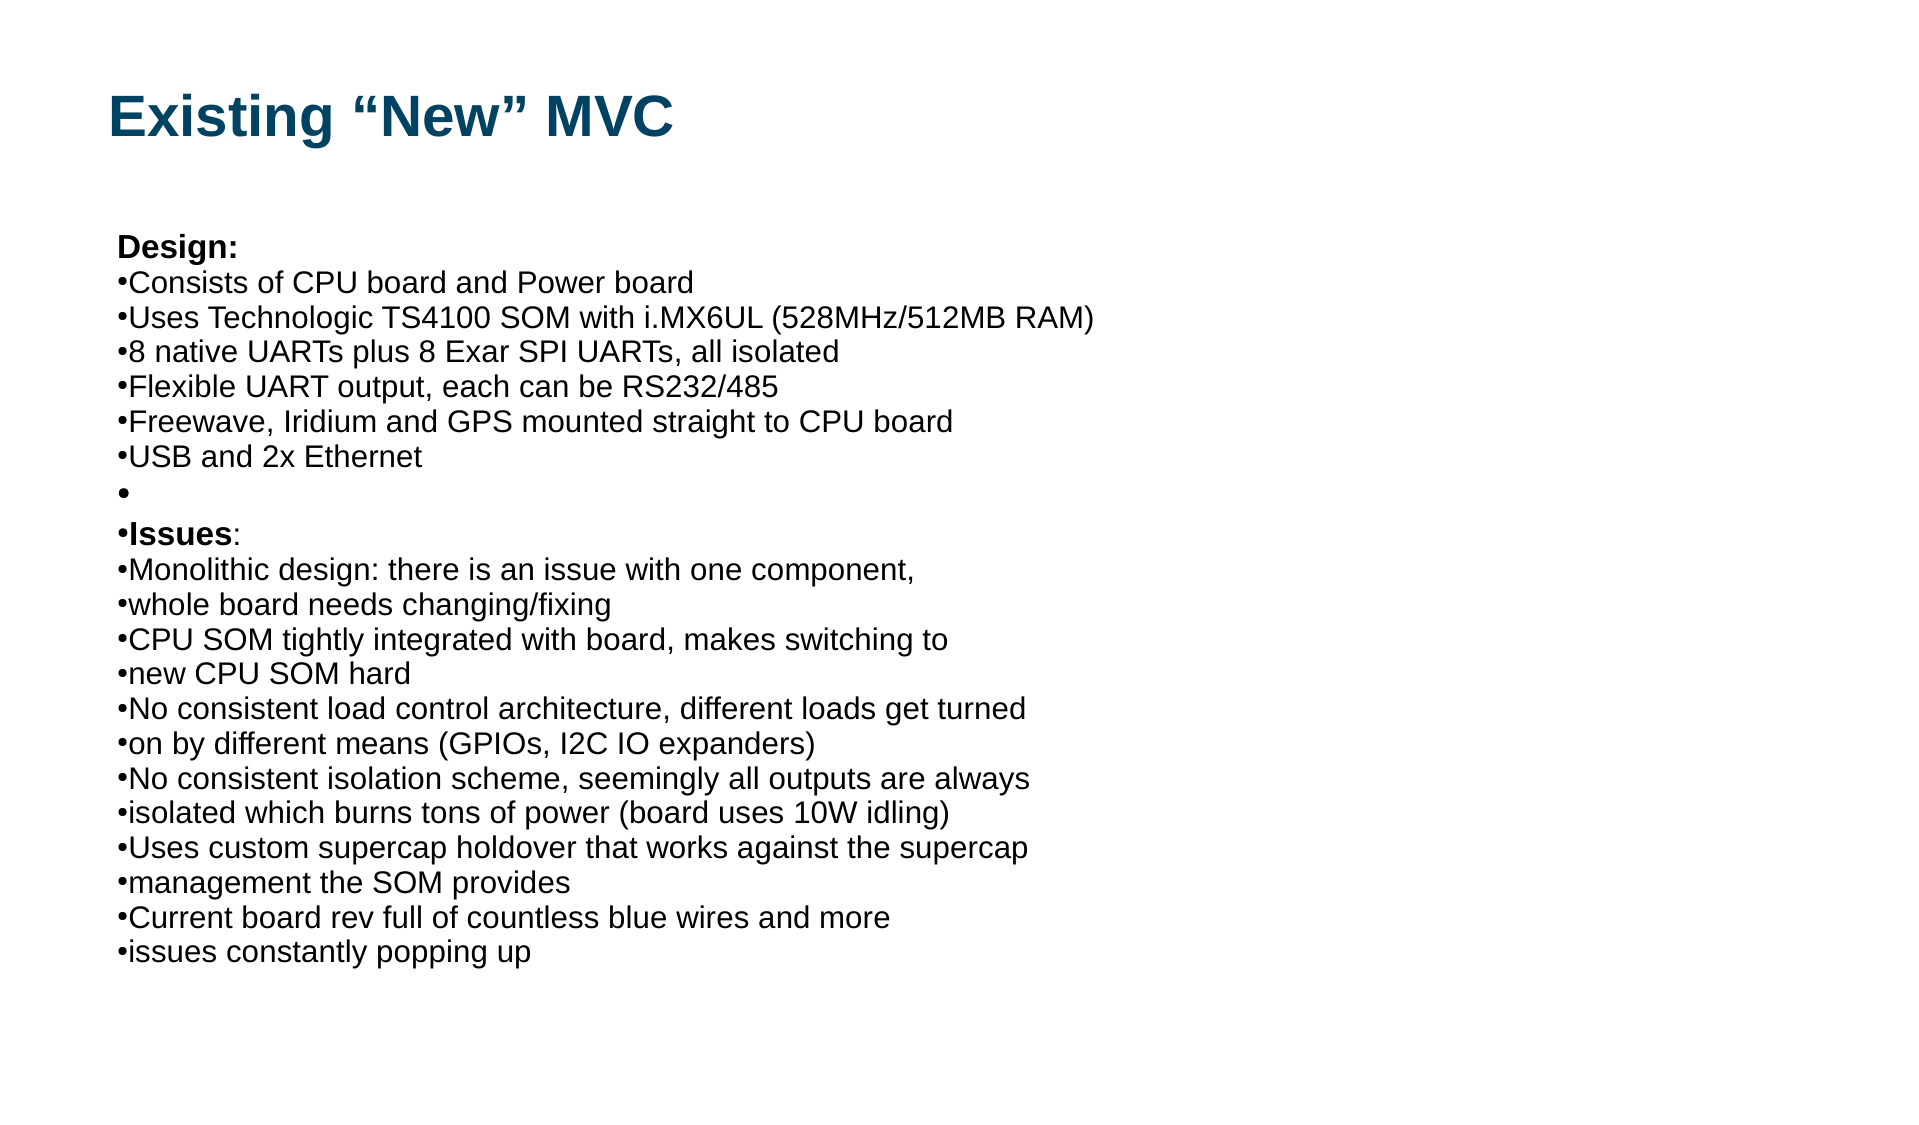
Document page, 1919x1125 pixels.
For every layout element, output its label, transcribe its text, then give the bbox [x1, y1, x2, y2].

text_box Design: Consists of CPU board and Power board Uses Technologic TS4100 SOM with i.MX6UL (528MHz/512MB RAM) 8 native UARTs plus 8 Exar SPI UARTs, all isolated Flexible UART output, each can be RS232/485 Freewave, Iridium and GPS mounted straight to CPU board USB and 2x Ethernet Issues: Monolithic design: there is an issue with one component, whole board needs changing/fixing CPU SOM tightly integrated with board, makes switching to new CPU SOM hard No consistent load control architecture, different loads get turned on by different means (GPIOs, I2C IO expanders) No consistent isolation scheme, seemingly all outputs are always isolated which burns tons of power (board uses 10W idling) Uses custom supercap holdover that works against the supercap management the SOM provides Current board rev full of countless blue wires and more issues constantly popping up [102, 220, 1136, 977]
title Existing “New” MVC [93, 59, 1820, 177]
